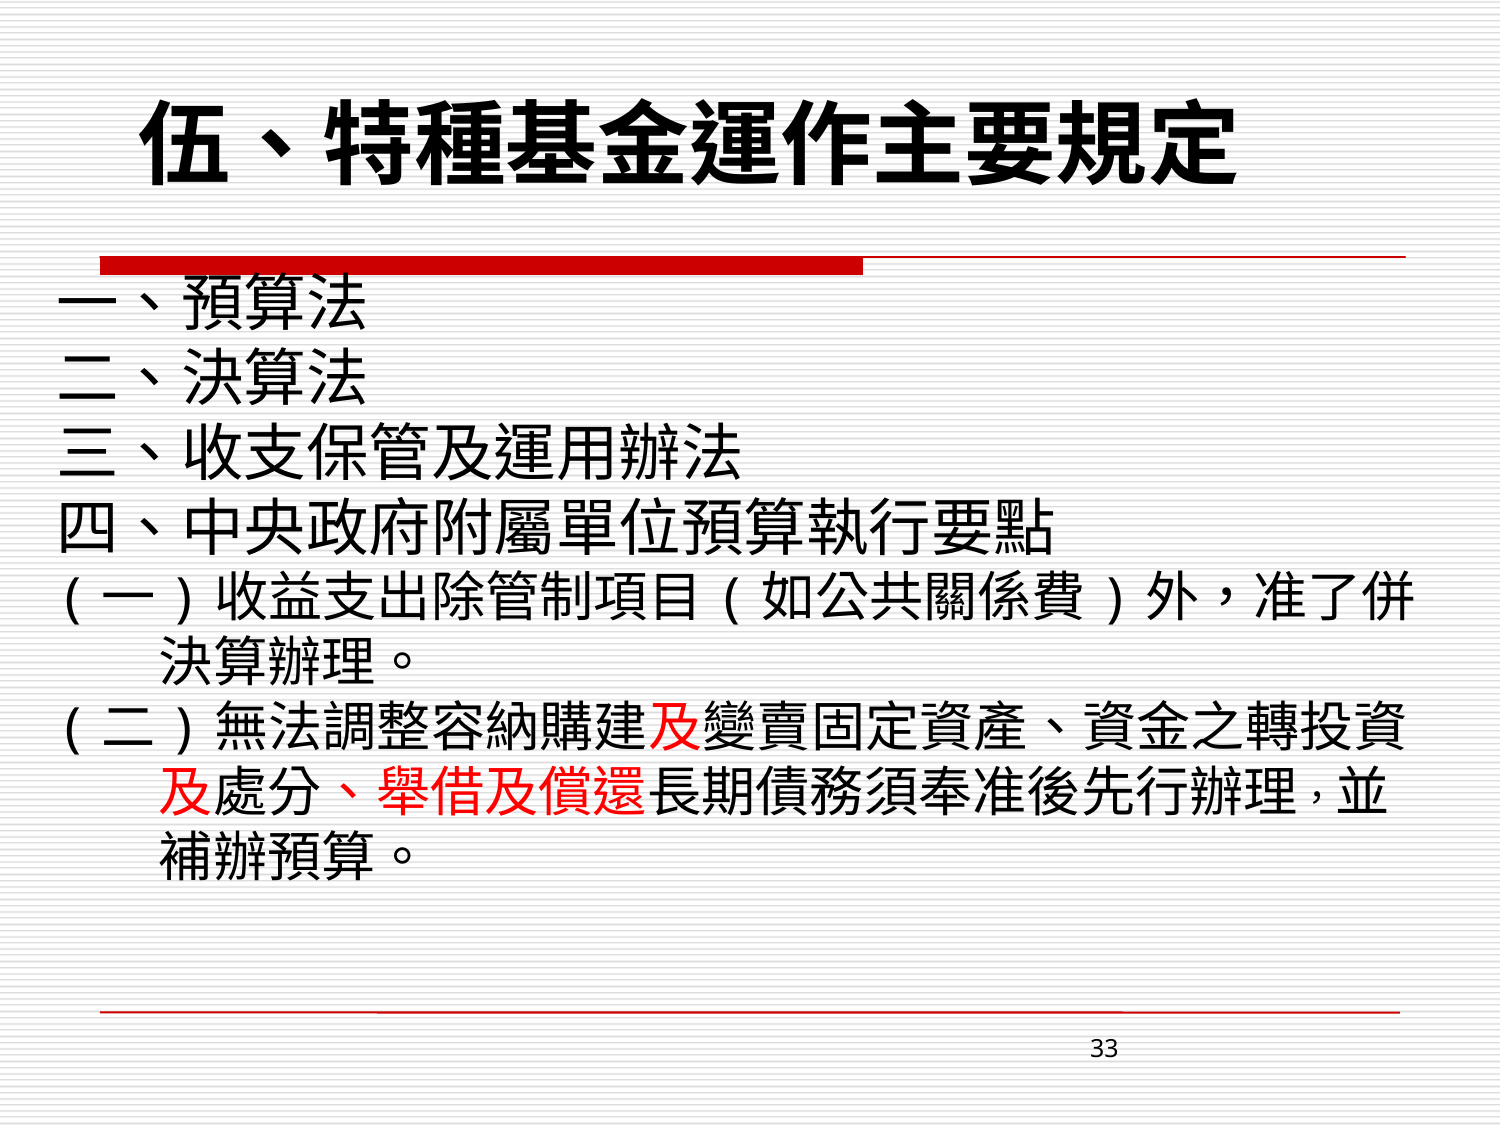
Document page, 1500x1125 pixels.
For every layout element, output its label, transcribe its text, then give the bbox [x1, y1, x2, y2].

text_box 一、預算法 二、決算法 三、收支保管及運用辦法 四、中央政府附屬單位預算執行要點 (一)收益支出除管制項目(如公共關係費)外，准了併決算辦理。 (二)無法調整容納購建及變賣固定資產、資金之轉投資及處分、舉借及償還長期債務須奉准後先行辦理，並補辦預算。 [41, 255, 1447, 902]
text_box 伍、特種基金運作主要規定 [124, 78, 1423, 203]
text_box [1074, 1024, 1400, 1103]
